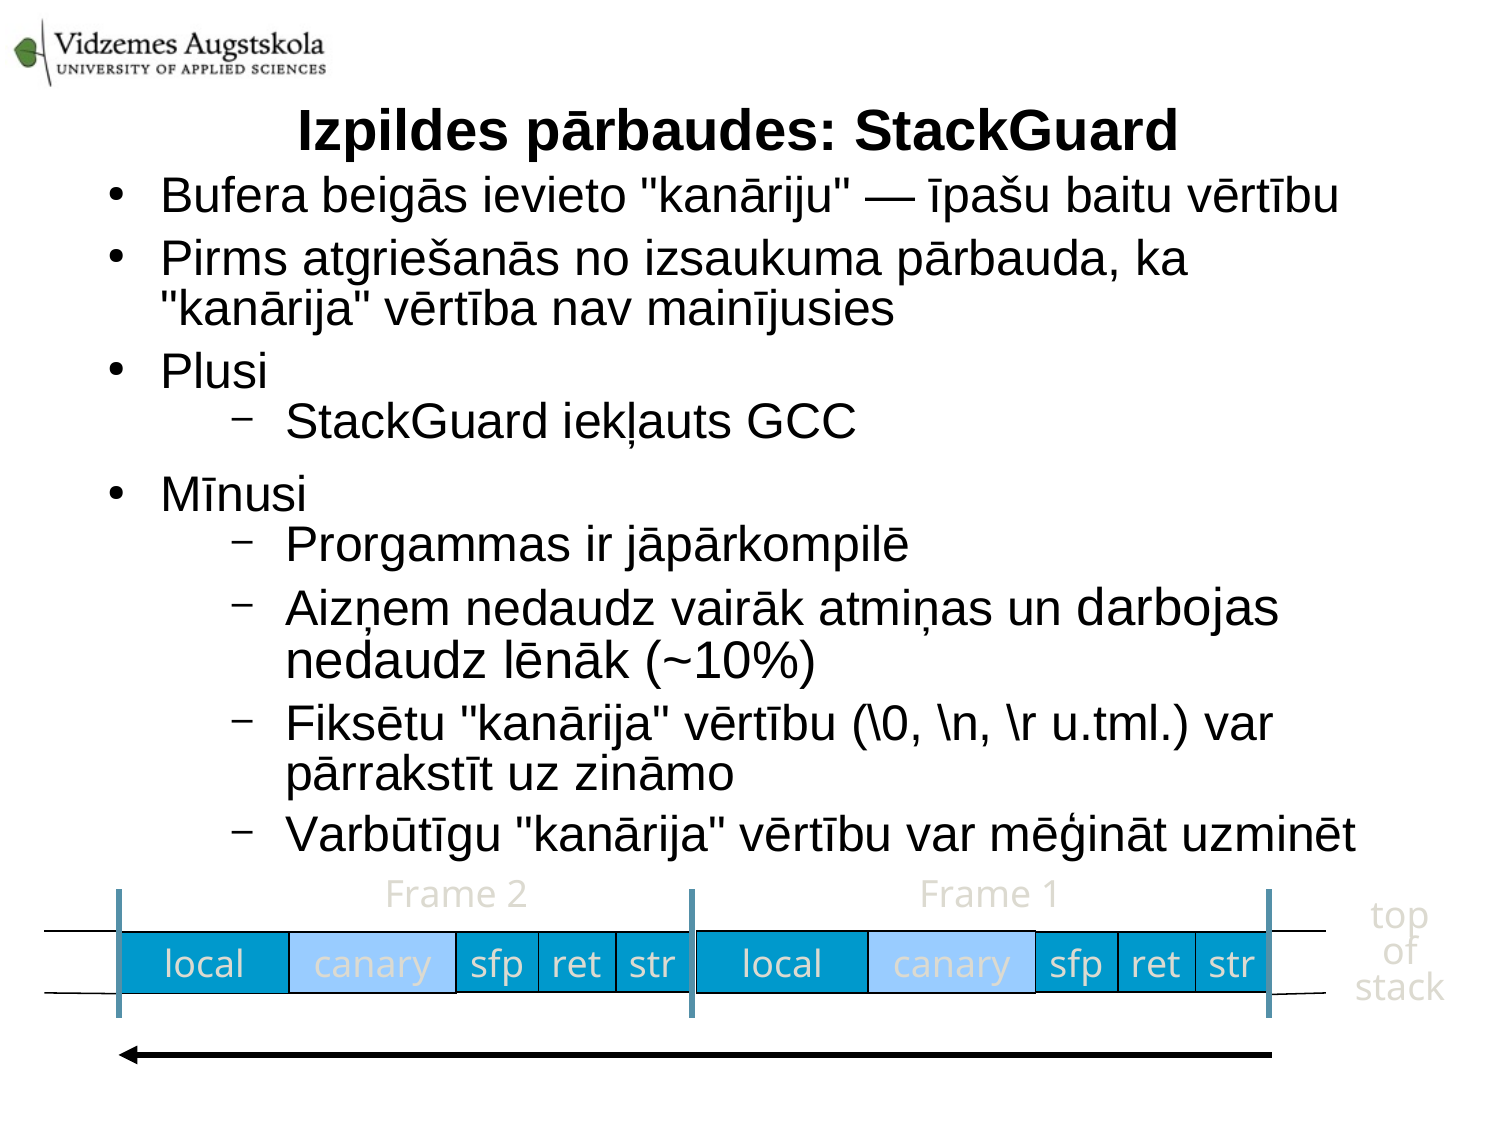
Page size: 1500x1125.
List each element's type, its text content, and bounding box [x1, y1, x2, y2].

list Bufera beigās ievieto "kanāriju" — īpašu baitu vērtību Pirms atgriešanās no izsaukuma pārbauda, ka "kanārija" vērtība nav mainījusies Plusi StackGuard iekļauts GCC Mīnusi Prorgammas ir jāpārkompilē Aizņem nedaudz vairāk atmiņas un darbojas nedaudz lēnāk (~10%) Fiksētu "kanārija" vērtību (\0, \n, \r u.tml.) var pārrakstīt uz zināmo Varbūtīgu "kanārija" vērtību var mēģināt uzminēt [74, 165, 1424, 1004]
text_box str [617, 931, 689, 993]
title Izpildes pārbaudes: StackGuard [85, 87, 1372, 165]
text_box local [122, 931, 291, 994]
text_box ret [539, 931, 617, 993]
text_box canary [288, 932, 457, 993]
text_box top of stack [1339, 892, 1461, 1016]
text_box Frame 2 [369, 862, 543, 923]
text_box sfp [1036, 931, 1119, 993]
text_box local [696, 931, 868, 993]
text_box str [1196, 931, 1266, 993]
picture [5, 2, 334, 102]
text_box ret [1119, 931, 1196, 993]
text_box sfp [455, 931, 539, 993]
text_box Frame 1 [904, 862, 1078, 923]
text_box canary [868, 931, 1036, 993]
